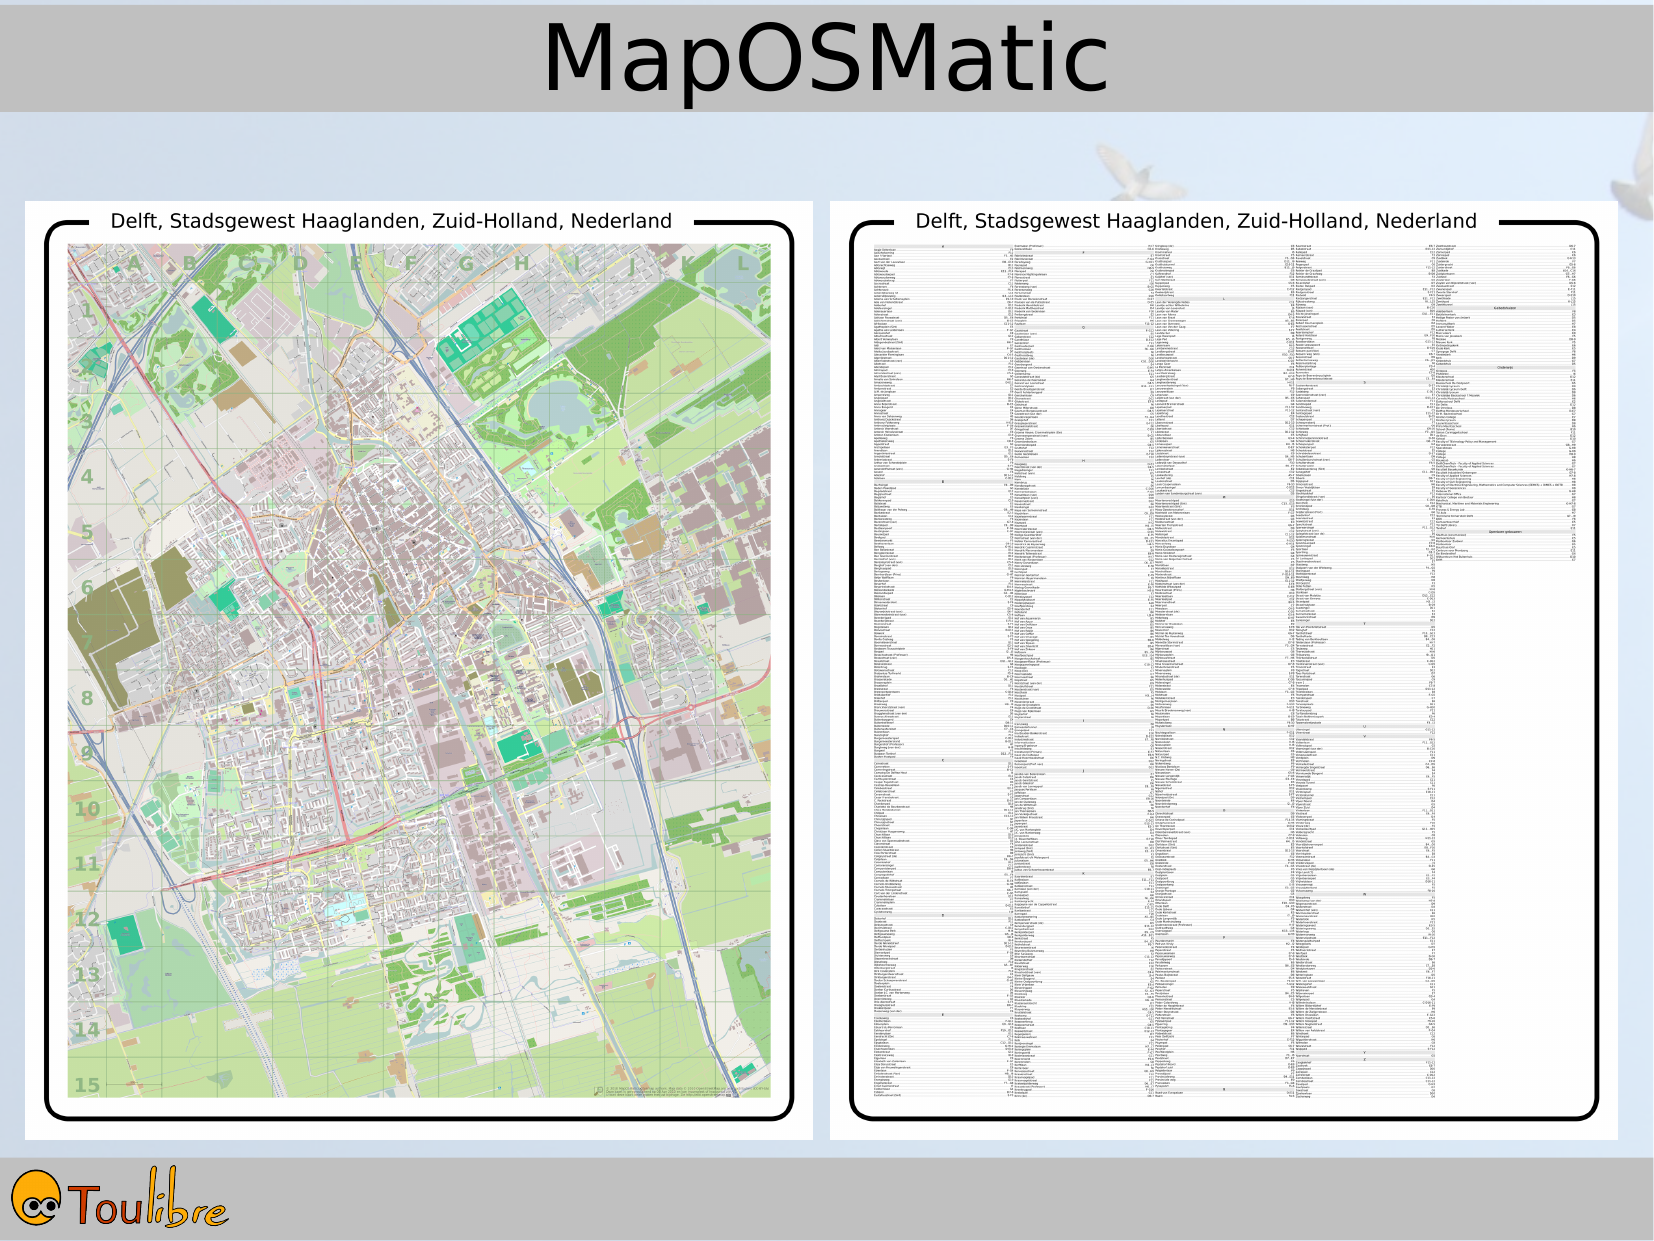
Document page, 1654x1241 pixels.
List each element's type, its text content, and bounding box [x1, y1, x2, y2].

title MapOSMatic [0, 4, 1654, 112]
picture [25, 201, 813, 1141]
picture [830, 201, 1618, 1141]
picture [11, 1165, 229, 1228]
